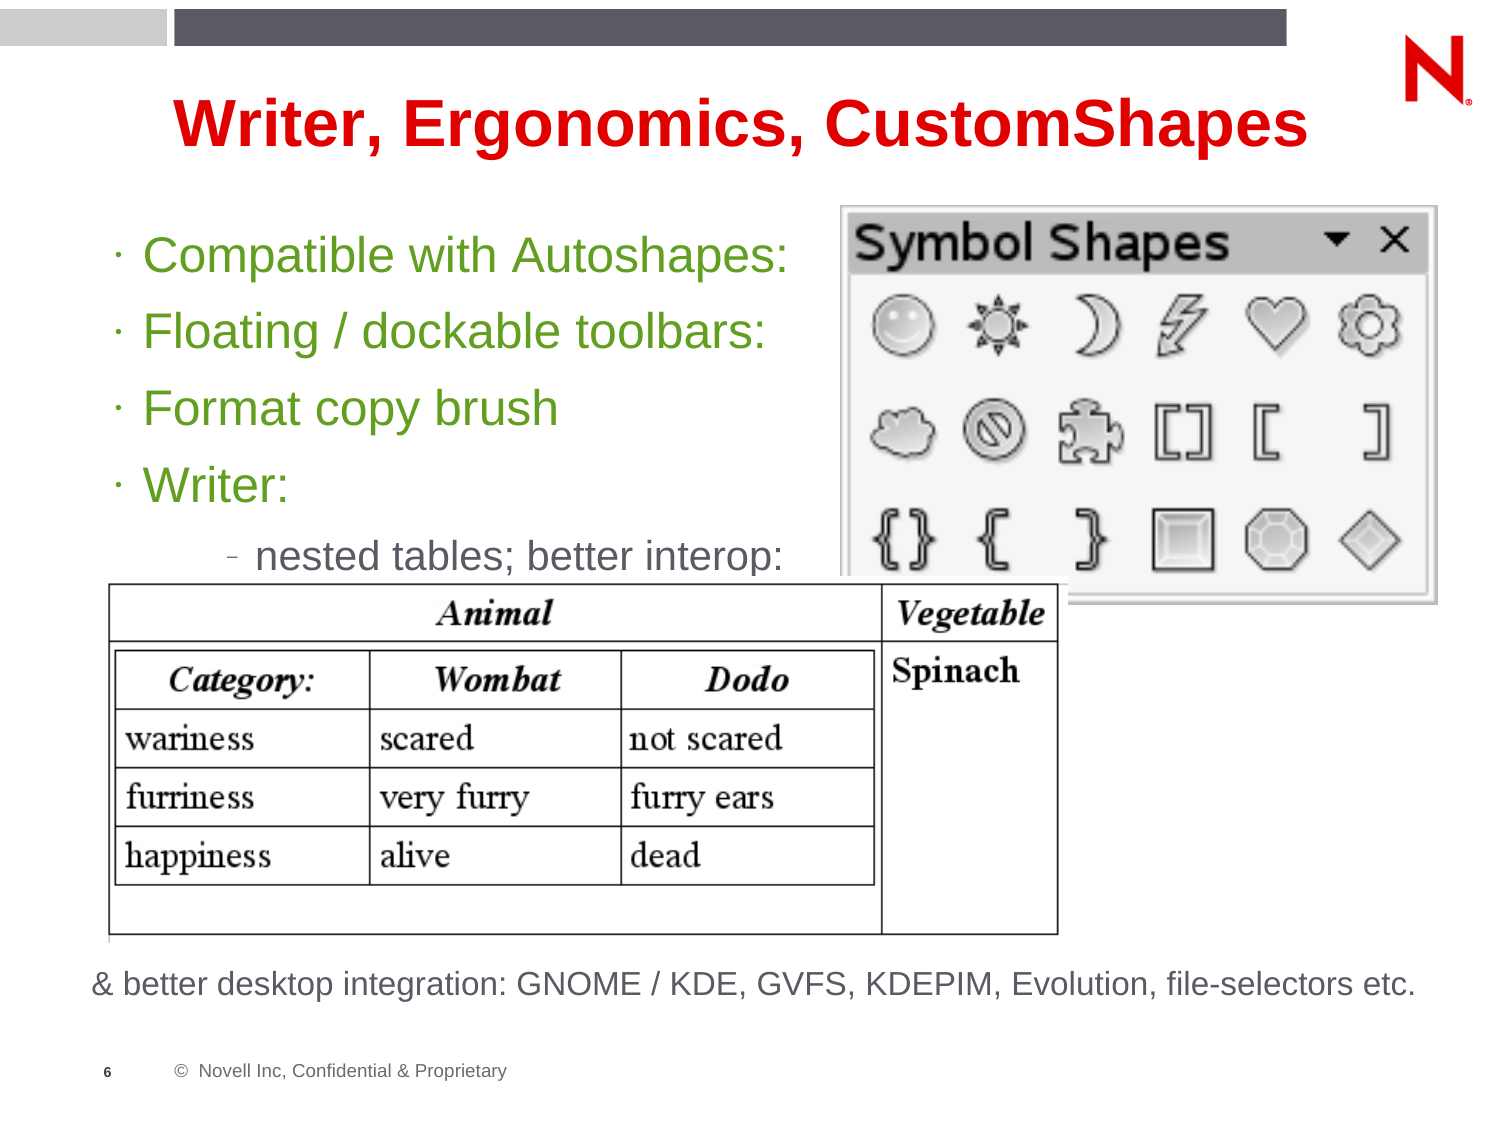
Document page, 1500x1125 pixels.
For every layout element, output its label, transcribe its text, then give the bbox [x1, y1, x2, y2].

picture [104, 576, 1068, 943]
text_box & better desktop integration: GNOME / KDE, GVFS, KDEPIM, Evolution, file-selectors etc. [91, 964, 1466, 1002]
picture [1403, 32, 1473, 107]
title Writer, Ergonomics, CustomShapes [173, 41, 1395, 205]
list Compatible with Autoshapes: Floating / dockable toolbars: Format copy brush Writer: nested tables; better interop: [114, 224, 1355, 649]
picture [840, 205, 1438, 605]
